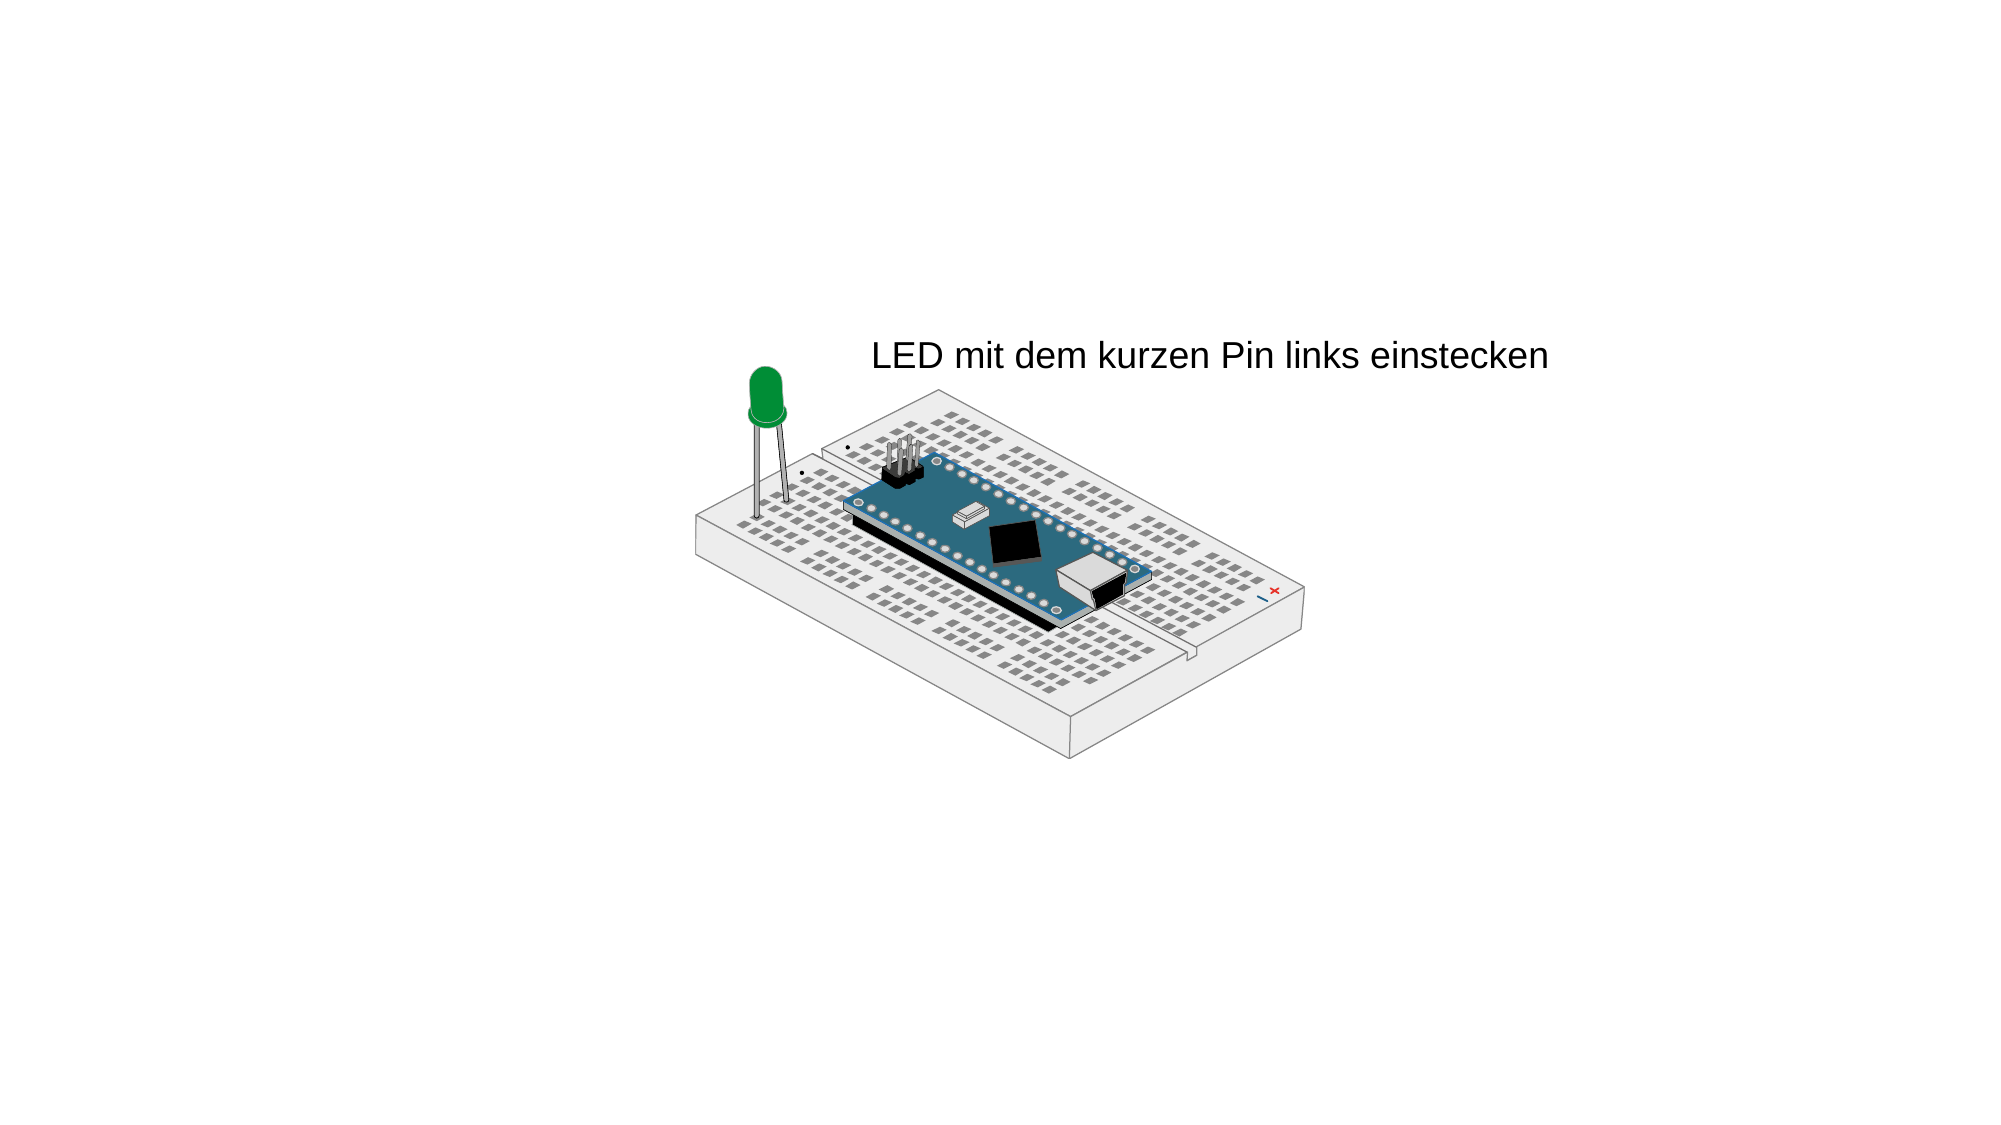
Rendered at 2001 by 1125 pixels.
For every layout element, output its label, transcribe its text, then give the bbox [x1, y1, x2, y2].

picture [695, 366, 1305, 759]
text_box LED mit dem kurzen Pin links einstecken [856, 327, 1565, 384]
